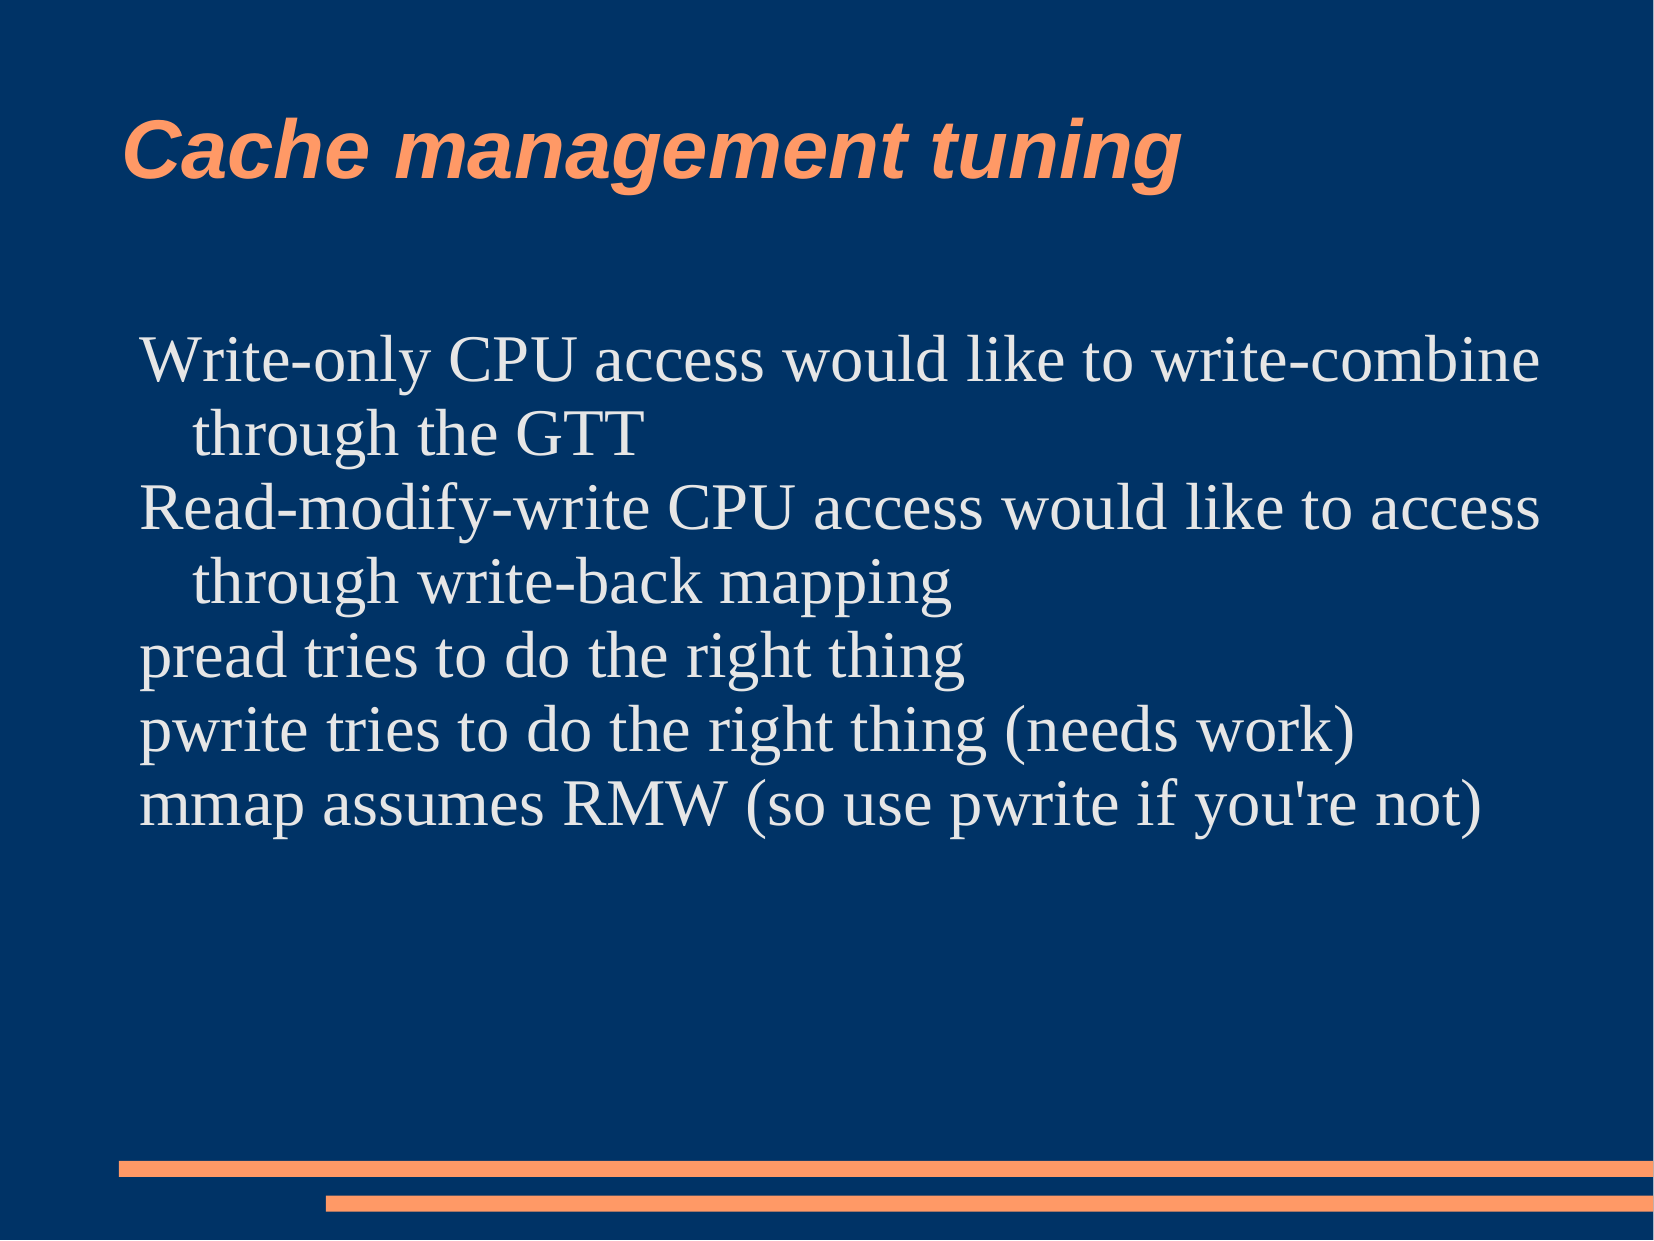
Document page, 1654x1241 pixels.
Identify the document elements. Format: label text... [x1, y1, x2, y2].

title Cache management tuning [121, 53, 1534, 247]
list Write-only CPU access would like to write-combine through the GTT Read-modify-write CPU access would like to access through write-back mapping pread tries to do the right thing pwrite tries to do the right thing (needs work) mmap assumes RMW (so use pwrite if you're not) [121, 322, 1561, 1118]
